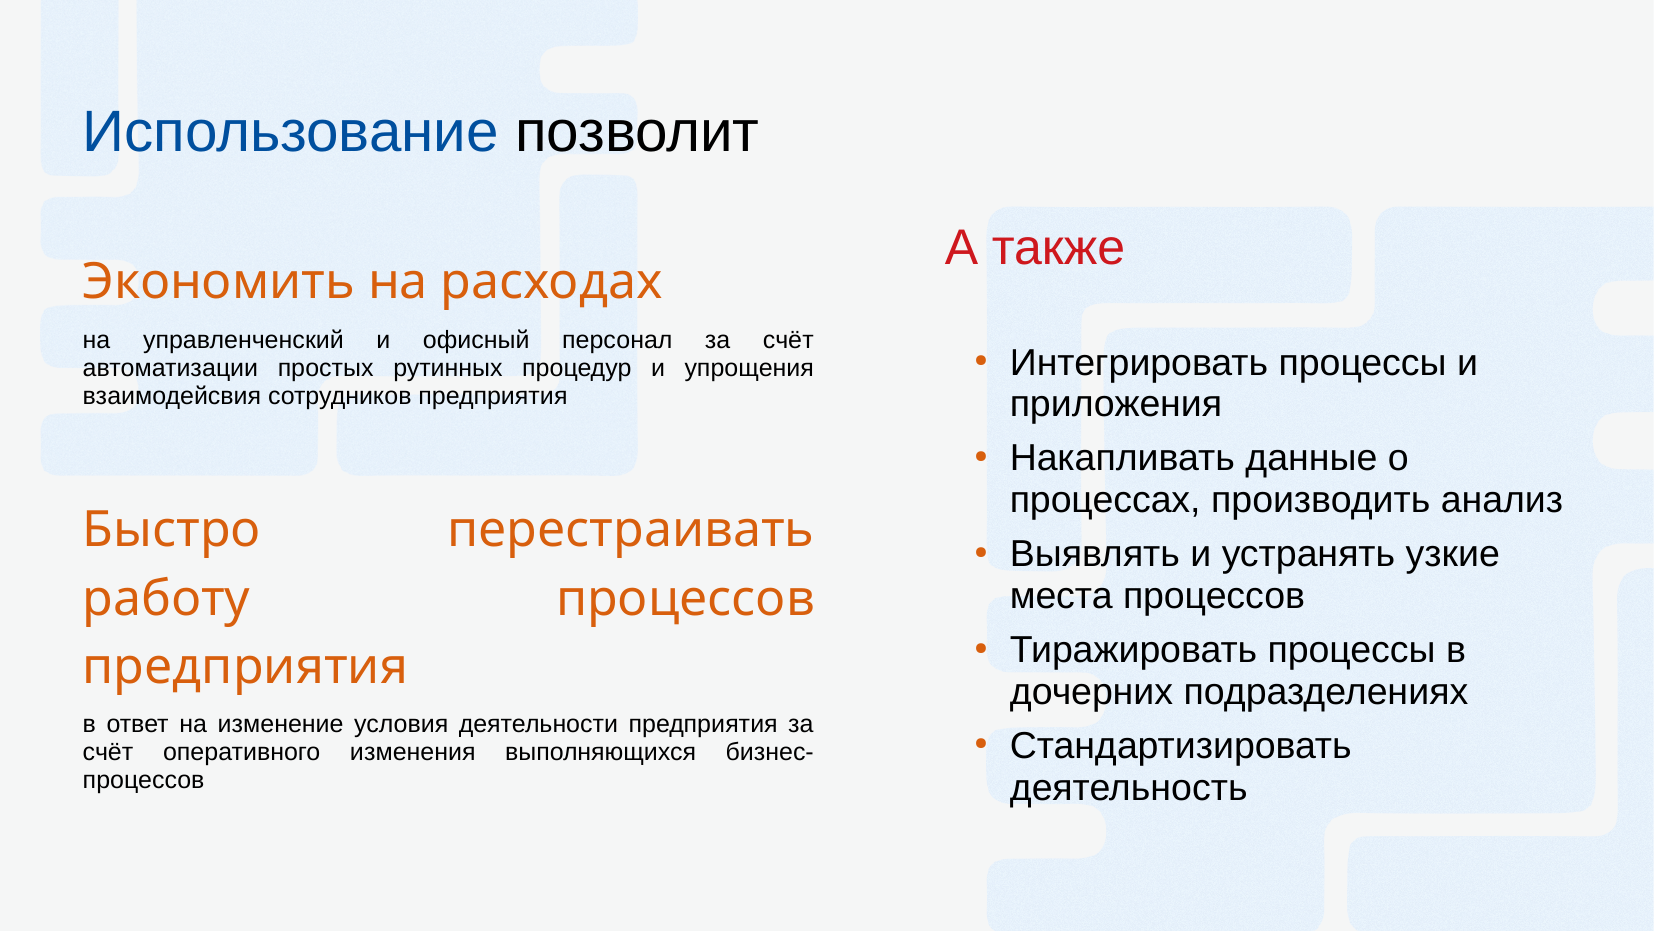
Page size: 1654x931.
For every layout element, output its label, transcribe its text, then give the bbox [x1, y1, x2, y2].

picture [0, 0, 1654, 931]
text_box Экономить на расходах на управленченский и офисный персонал за счёт автоматизации простых рутинных процедур и упрощения взаимодейсвия сотрудников предприятия Быстро перестраивать работу процессов предприятия в ответ на изменение условия деятельности предприятия за счёт оперативного изменения выполняющихся бизнес-процессов [82, 224, 815, 815]
title Использование позволит [82, 78, 1170, 184]
text_box А также Интегрировать процессы и приложения Накапливать данные о процессах, производить анализ Выявлять и устранять узкие места процессов Тиражировать процессы в дочерних подразделениях Стандартизировать деятельность [944, 212, 1577, 815]
